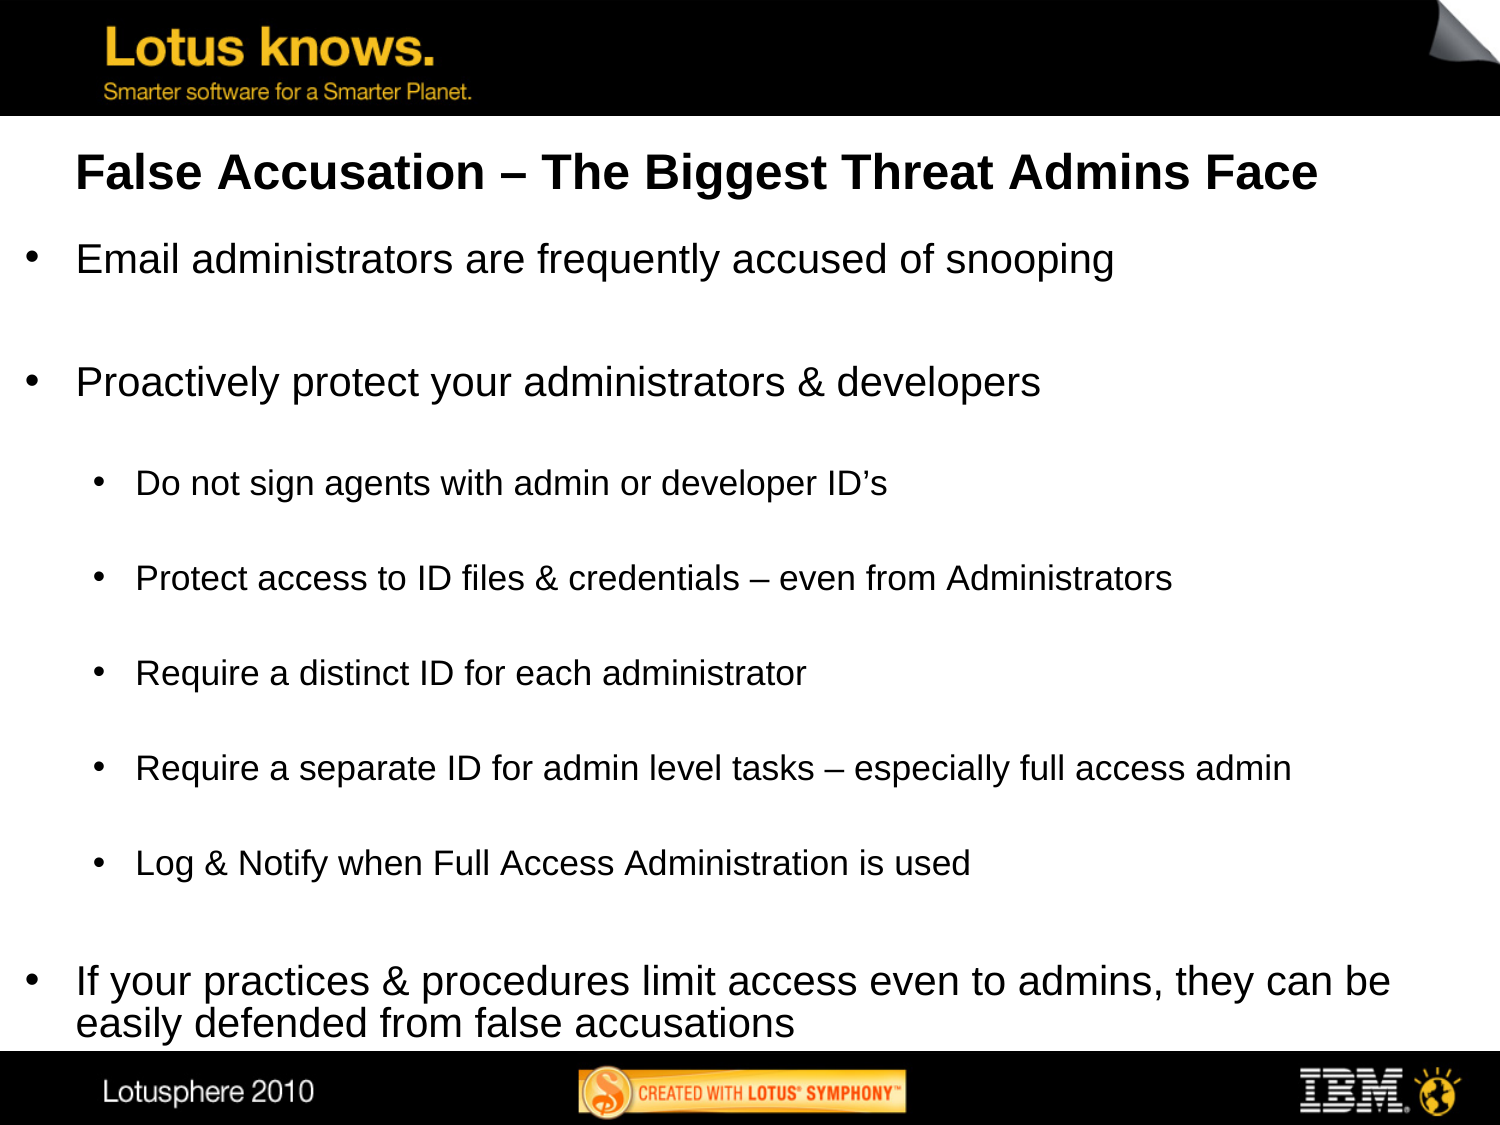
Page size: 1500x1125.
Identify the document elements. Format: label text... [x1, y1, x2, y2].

list Email administrators are frequently accused of snooping Proactively protect your administrators & developers Do not sign agents with admin or developer ID’s Protect access to ID files & credentials – even from Administrators Require a distinct ID for each administrator Require a separate ID for admin level tasks – especially full access admin Log & Notify when Full Access Administration is used If your practices & procedures limit access even to admins, they can be easily defended from false accusations [24, 237, 1476, 1046]
picture [0, 1053, 1500, 1125]
picture [0, 0, 1500, 114]
title False Accusation – The Biggest Threat Admins Face [74, 137, 1475, 200]
